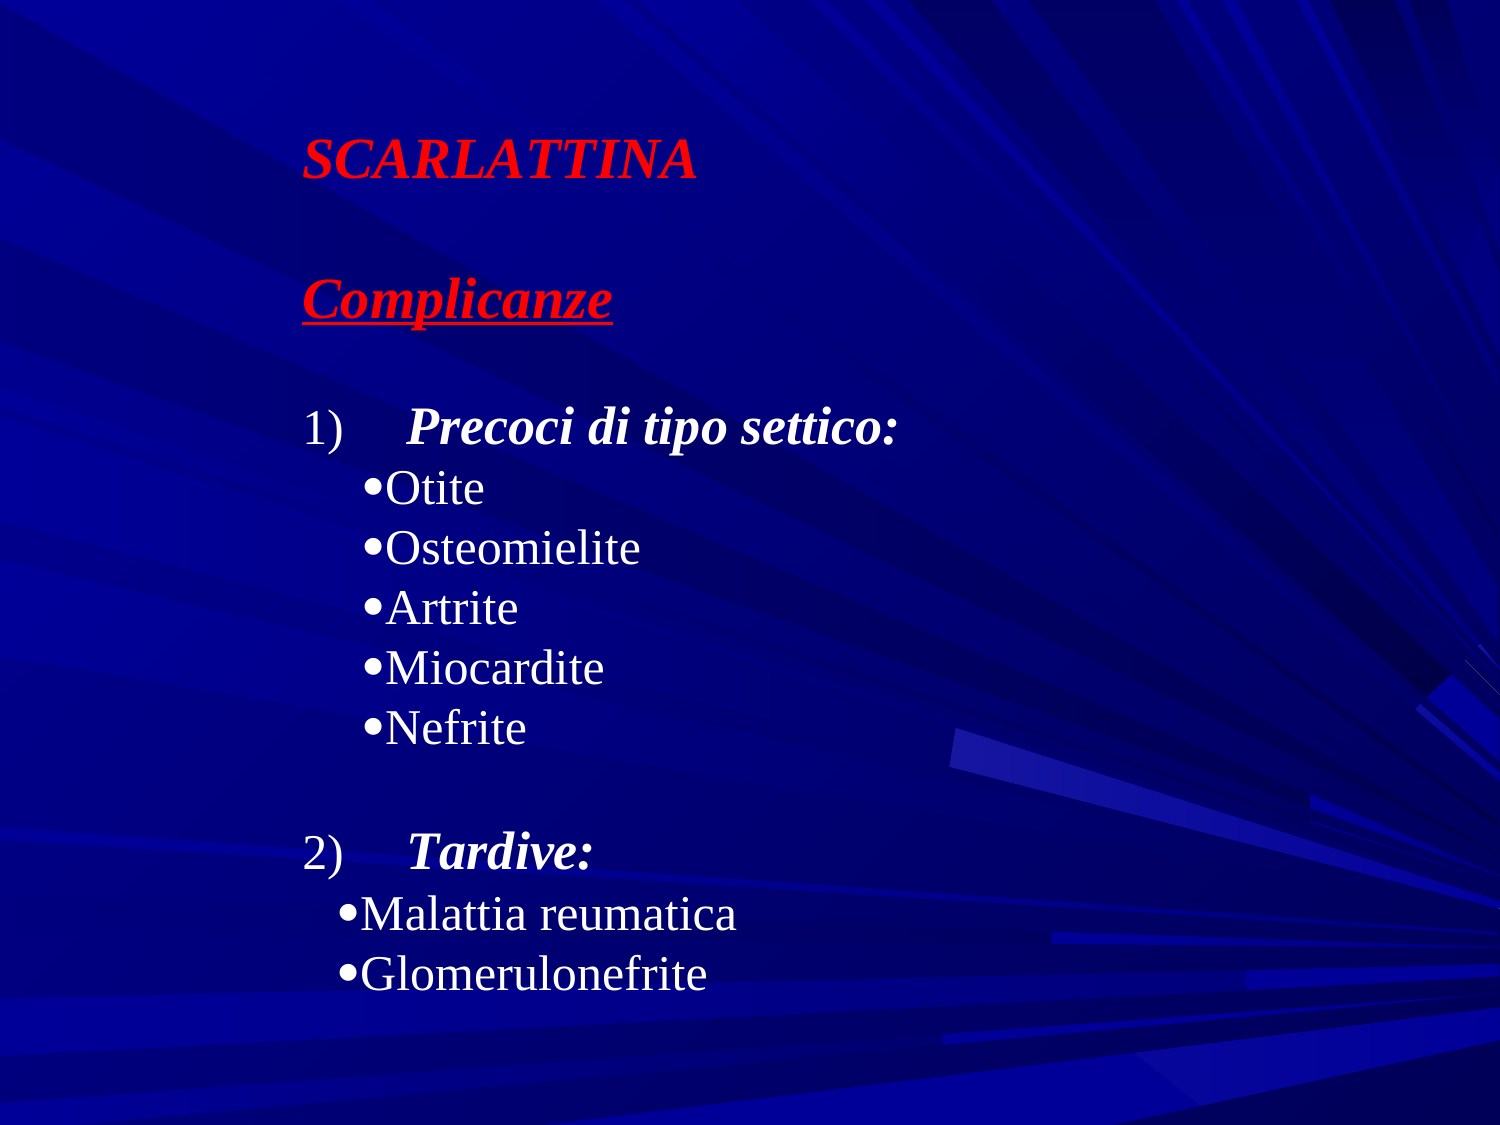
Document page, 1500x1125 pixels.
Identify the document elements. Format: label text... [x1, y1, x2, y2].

text_box SCARLATTINA Complicanze 1) Precoci di tipo settico: Otite Osteomielite Artrite Miocardite Nefrite 2) Tardive: Malattia reumatica Glomerulonefrite [287, 112, 1051, 1068]
